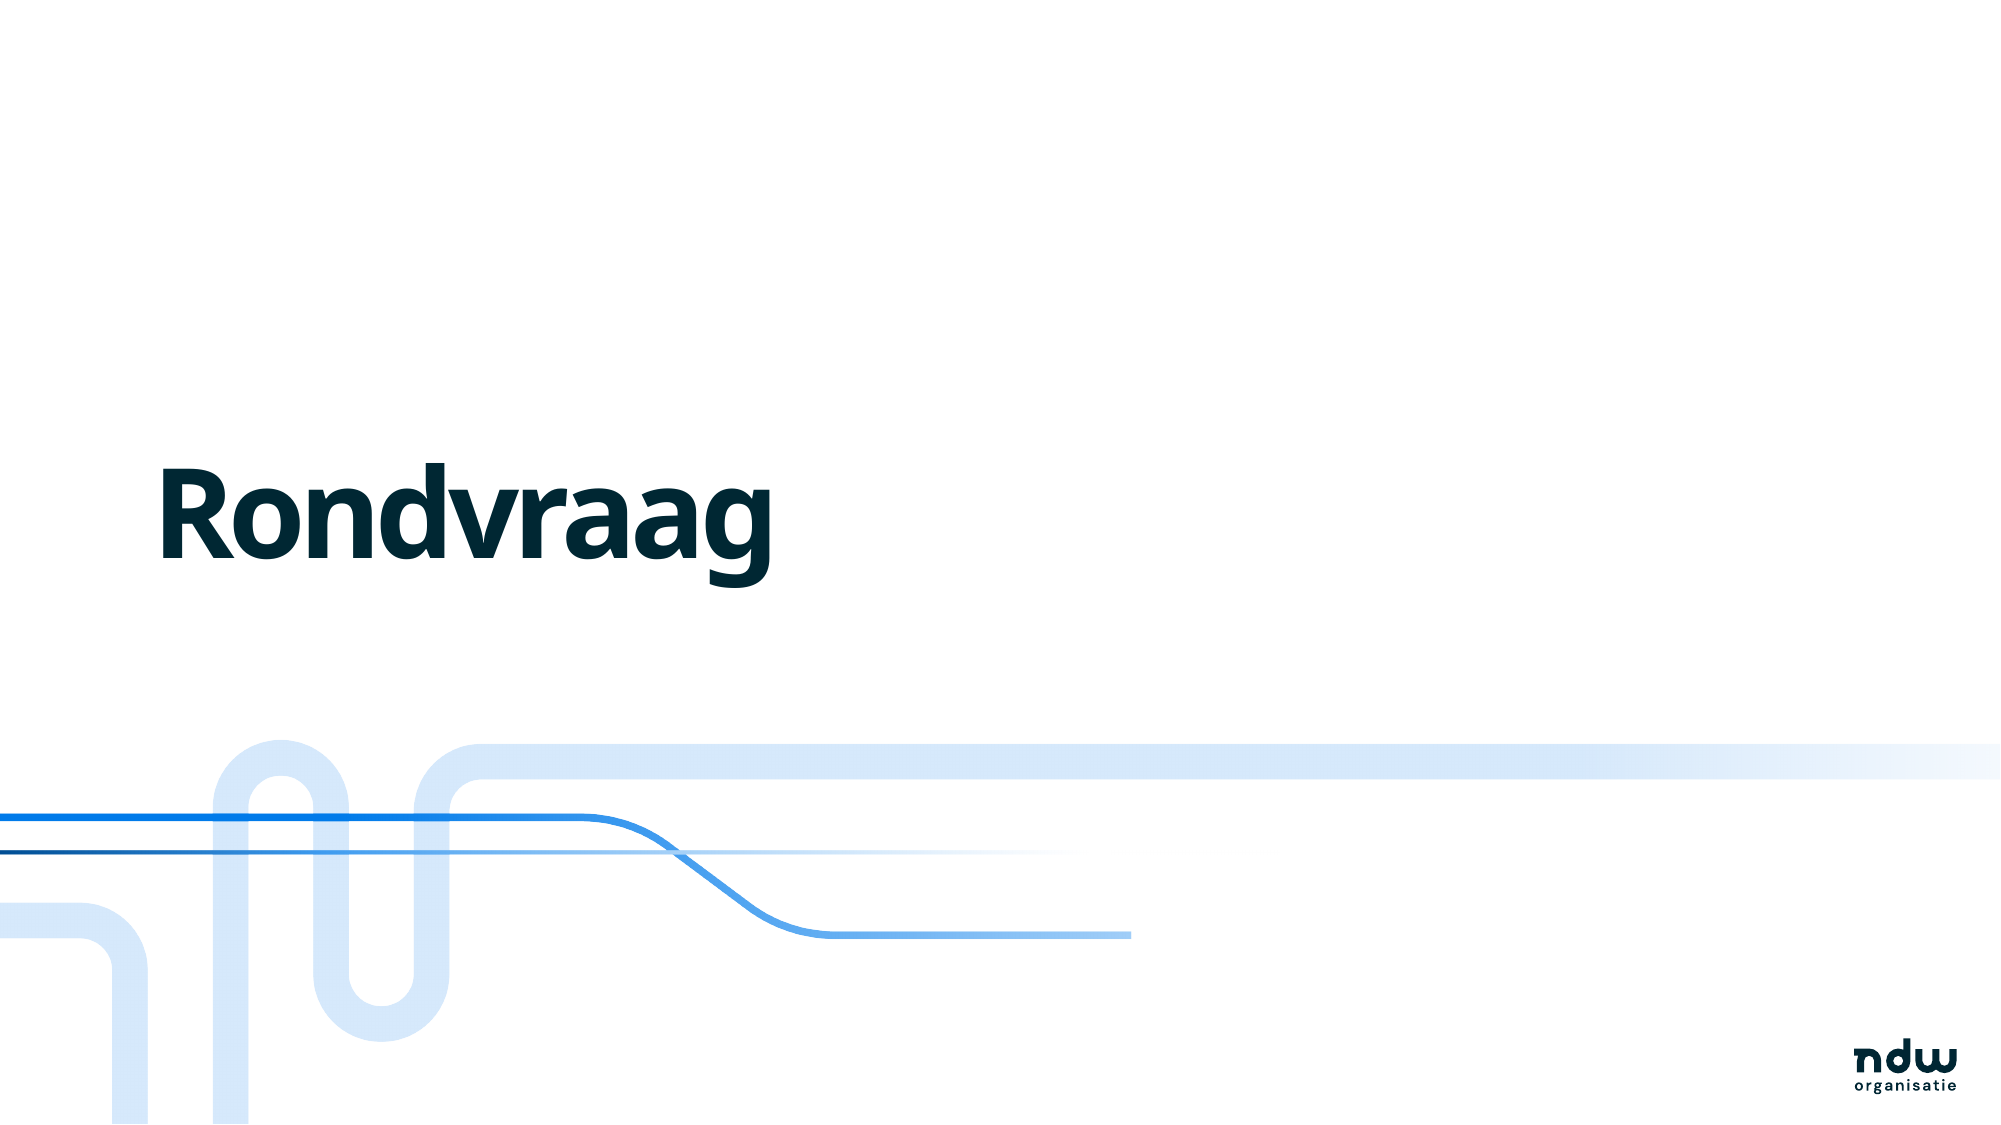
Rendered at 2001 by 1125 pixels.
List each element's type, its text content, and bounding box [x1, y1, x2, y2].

title Rondvraag [137, 269, 952, 775]
